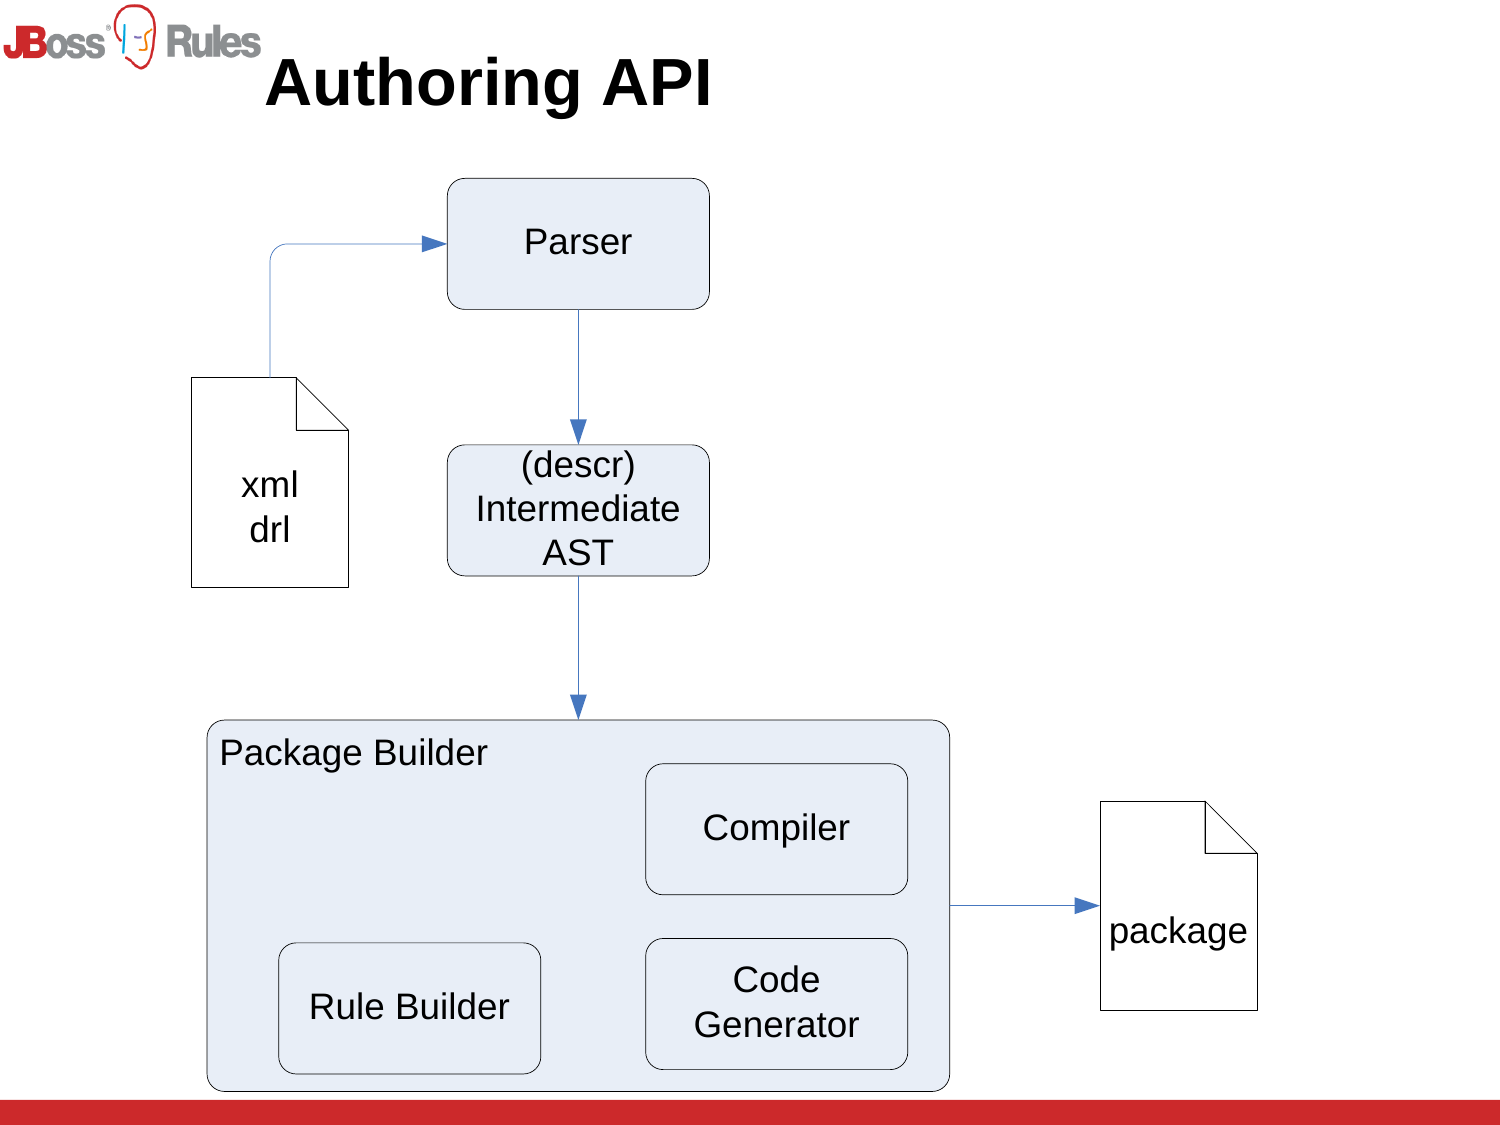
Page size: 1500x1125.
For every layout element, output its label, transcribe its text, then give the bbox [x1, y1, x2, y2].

chart [187, 174, 1262, 1096]
title Authoring API [249, 37, 1450, 150]
picture [0, 0, 266, 73]
